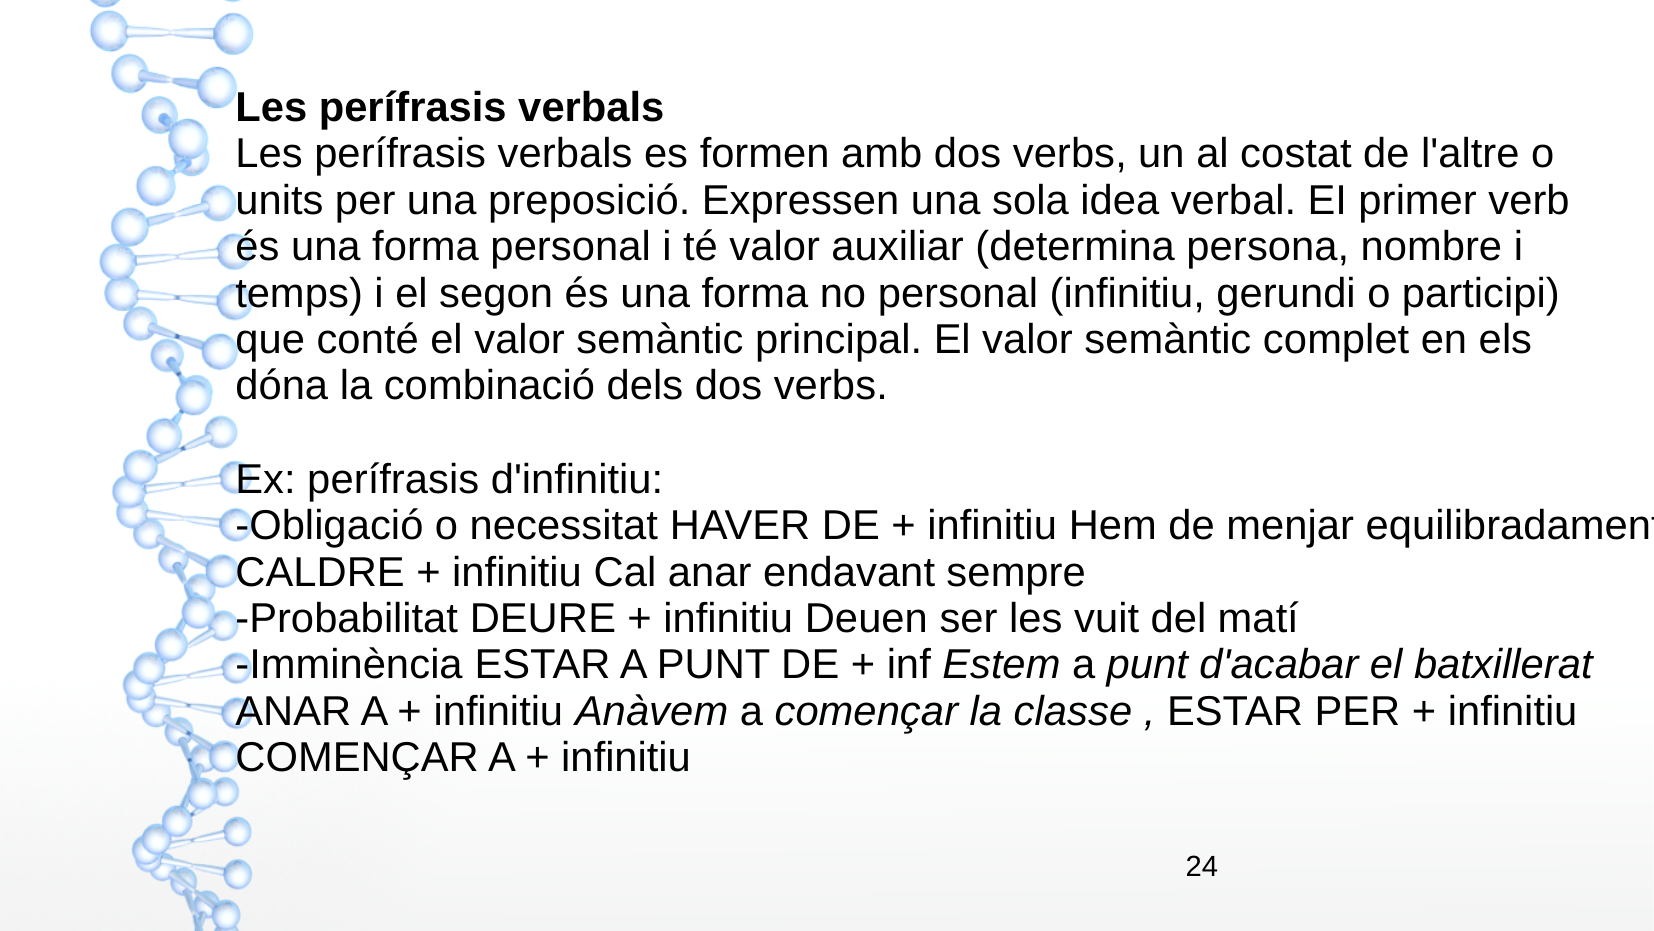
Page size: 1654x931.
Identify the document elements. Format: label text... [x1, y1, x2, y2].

picture [0, 0, 1654, 931]
text_box <číslo> [1185, 847, 1571, 912]
text_box Les perífrasis verbals Les perífrasis verbals es formen amb dos verbs, un al costat de l'altre o units per una preposició. Expressen una sola idea verbal. EI primer verb és una forma personal i té valor auxiliar (determina persona, nombre i temps) i el segon és una forma no personal (infinitiu, gerundi o participi) que conté el valor semàntic principal. El valor semàntic complet en els dóna la combinació dels dos verbs. Ex: perífrasis d'infinitiu: -Obligació o necessitat HAVER DE + infinitiu Hem de menjar equilibradament CALDRE + infinitiu Cal anar endavant sempre -Probabilitat DEURE + infinitiu Deuen ser les vuit del matí -Imminència ESTAR A PUNT DE + inf Estem a punt d'acabar el batxillerat ANAR A + infinitiu Anàvem a començar la classe , ESTAR PER + infinitiu COMENÇAR A + infinitiu [220, 76, 1654, 841]
